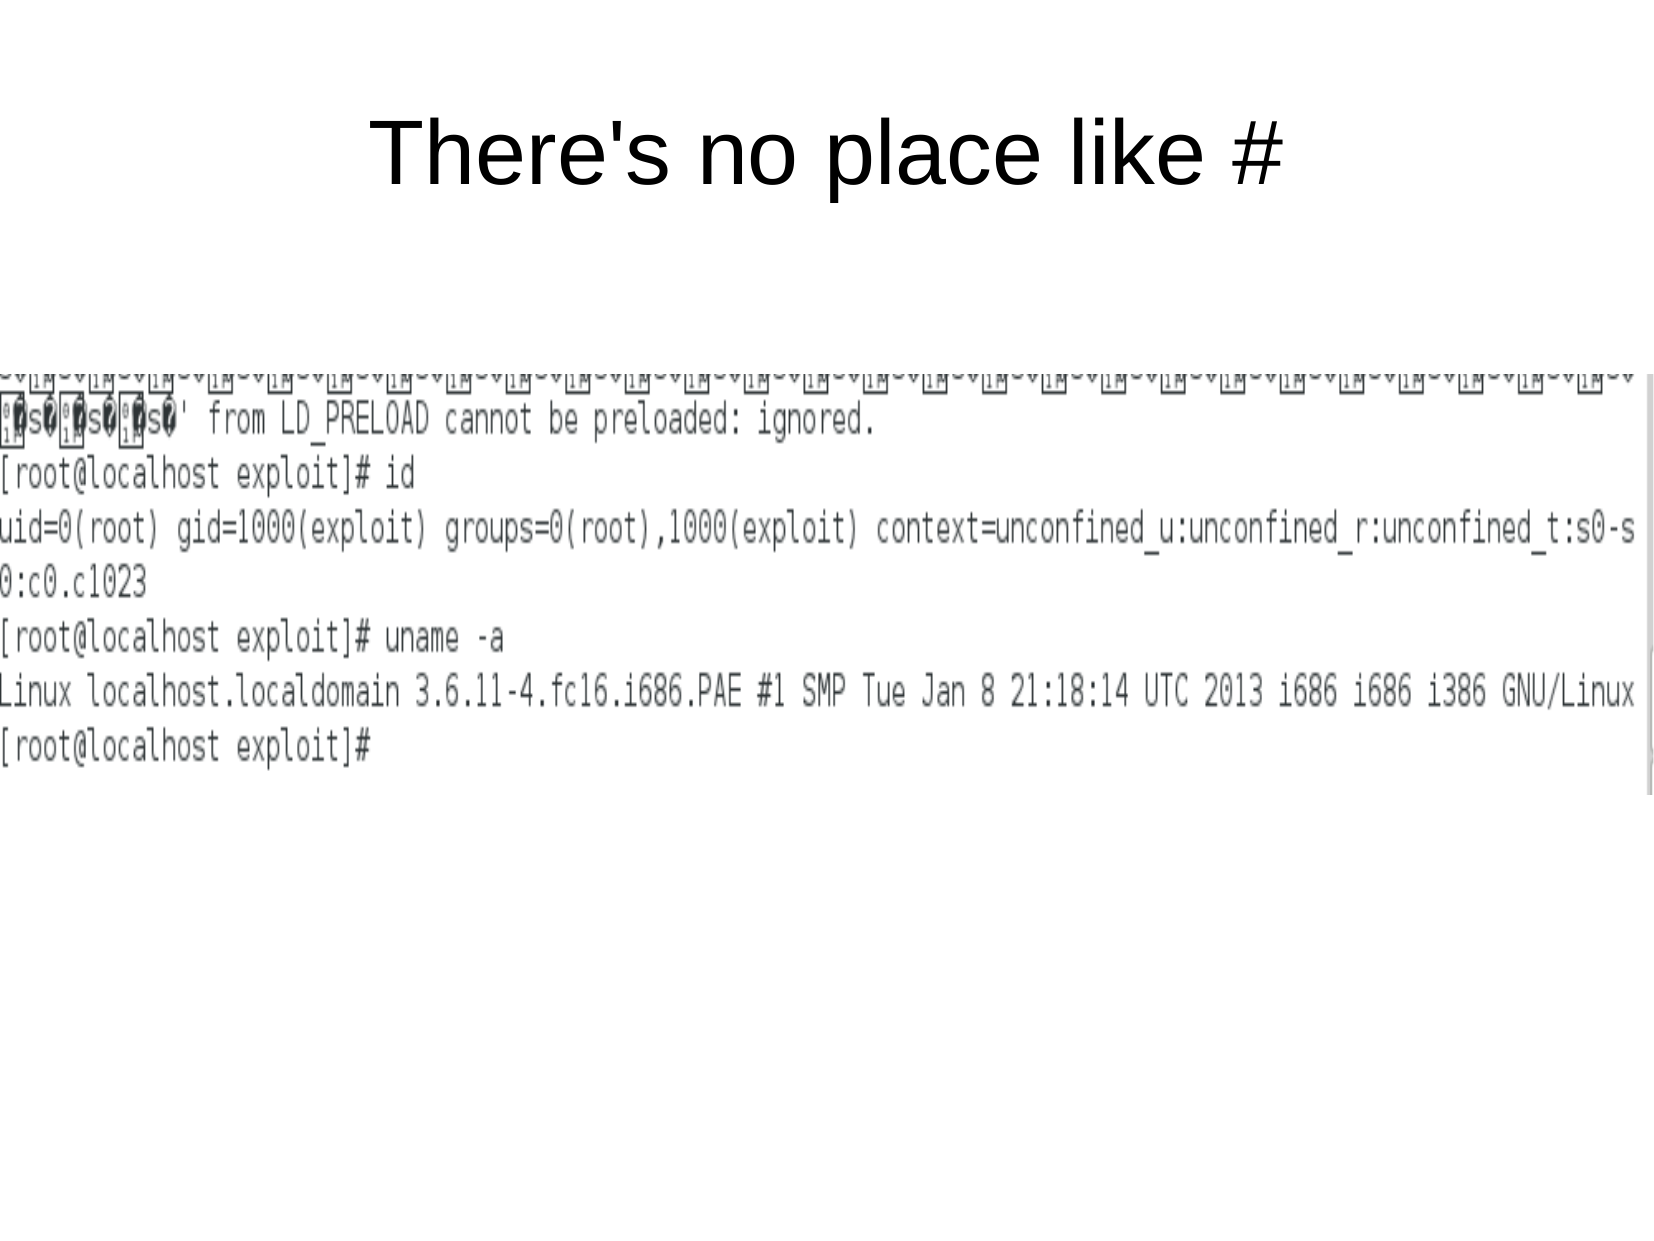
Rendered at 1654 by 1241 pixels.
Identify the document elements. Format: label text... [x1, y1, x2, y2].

title There's no place like # [82, 49, 1571, 257]
picture [0, 374, 1654, 796]
